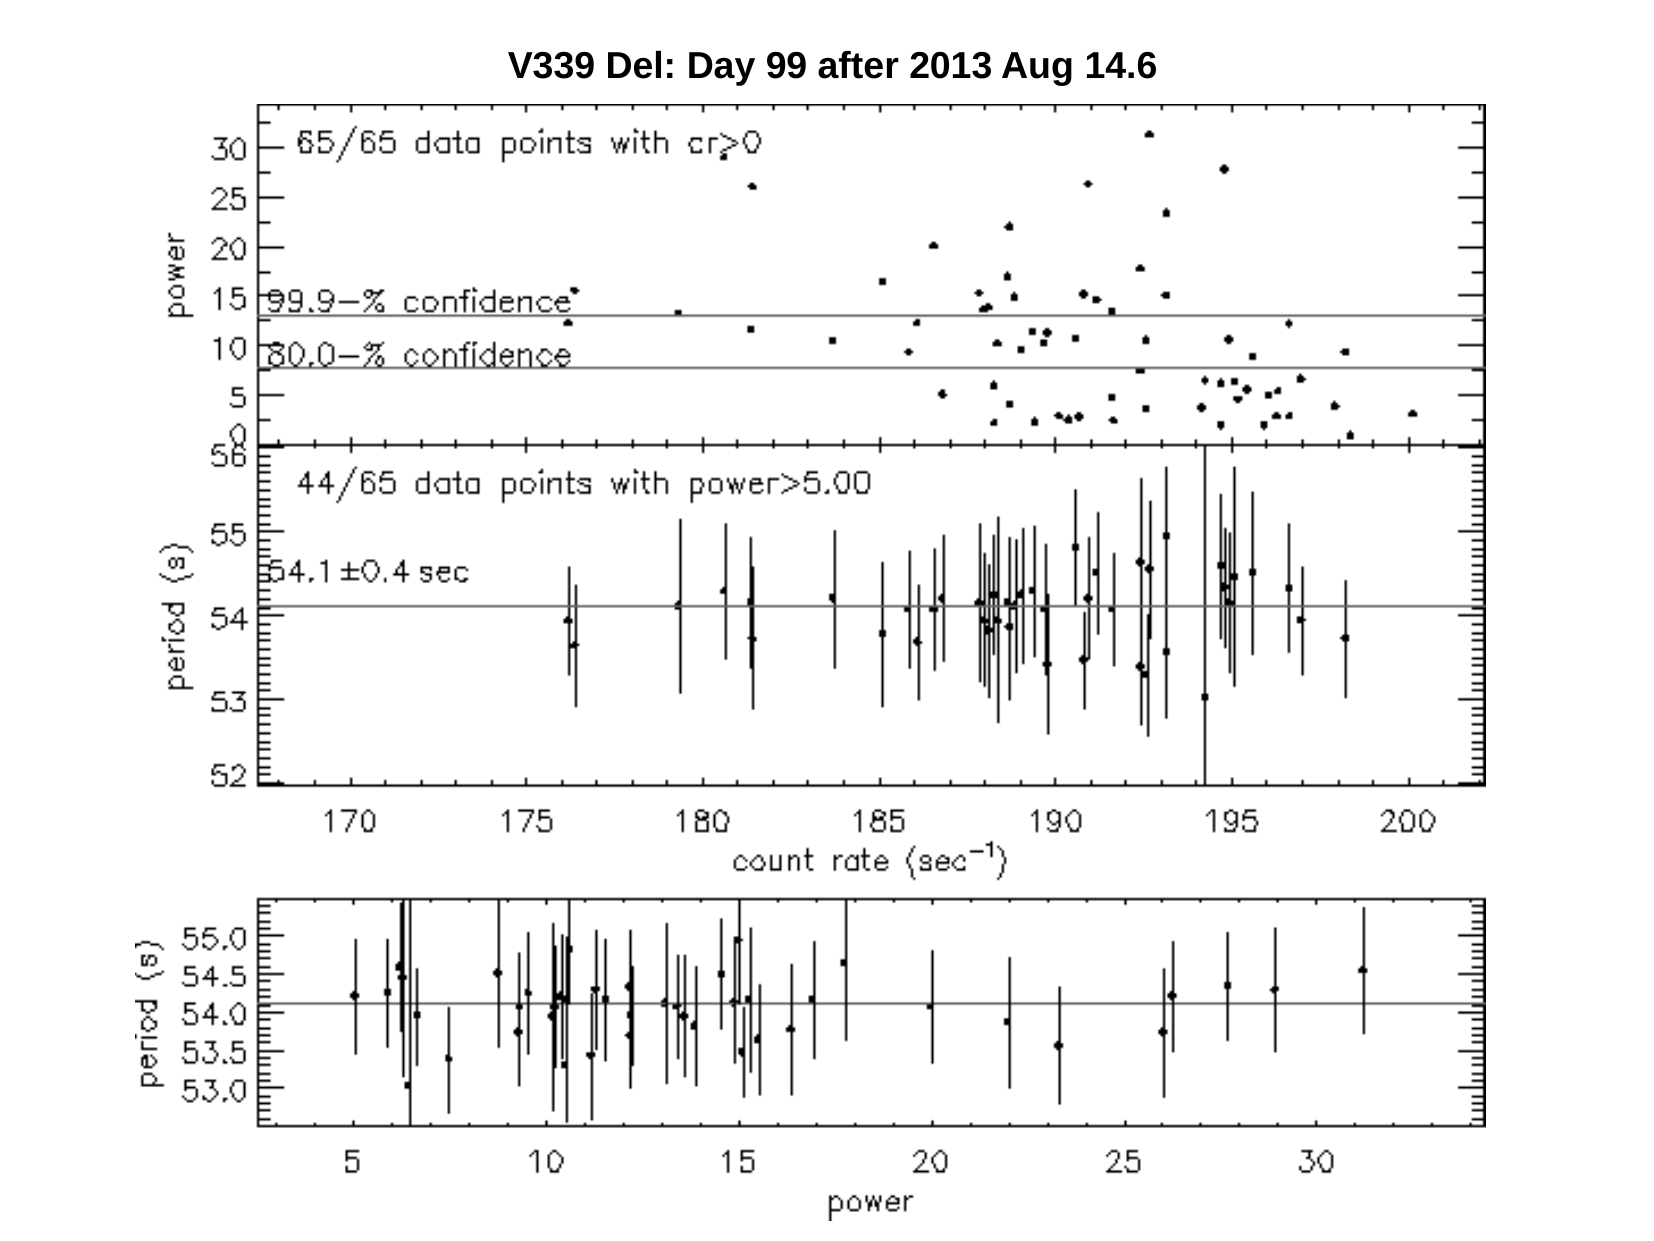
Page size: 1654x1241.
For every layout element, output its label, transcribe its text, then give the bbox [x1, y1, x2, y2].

text_box V339 Del: Day 99 after 2013 Aug 14.6 [493, 37, 1173, 95]
picture [135, 104, 1486, 1222]
